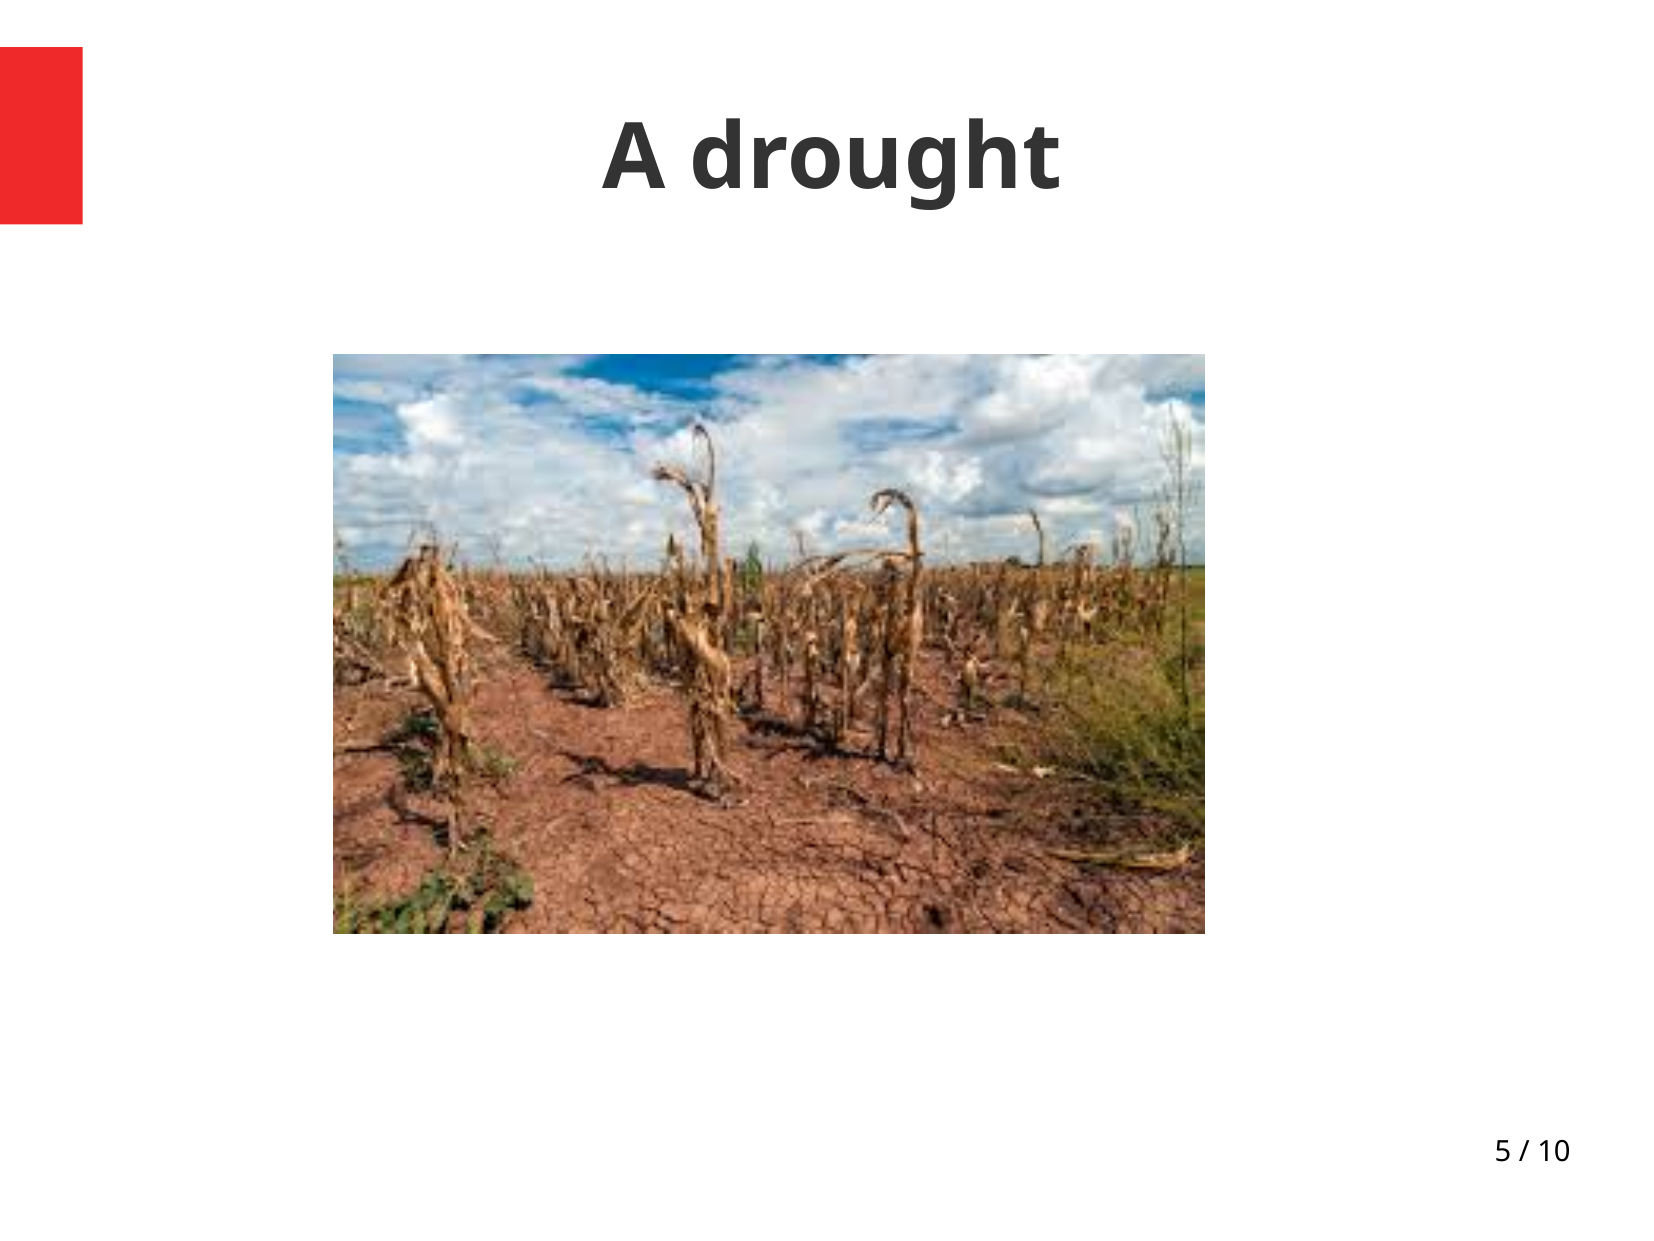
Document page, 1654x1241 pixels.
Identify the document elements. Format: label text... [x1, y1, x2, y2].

picture [333, 354, 1205, 934]
title A drought [118, 49, 1571, 257]
